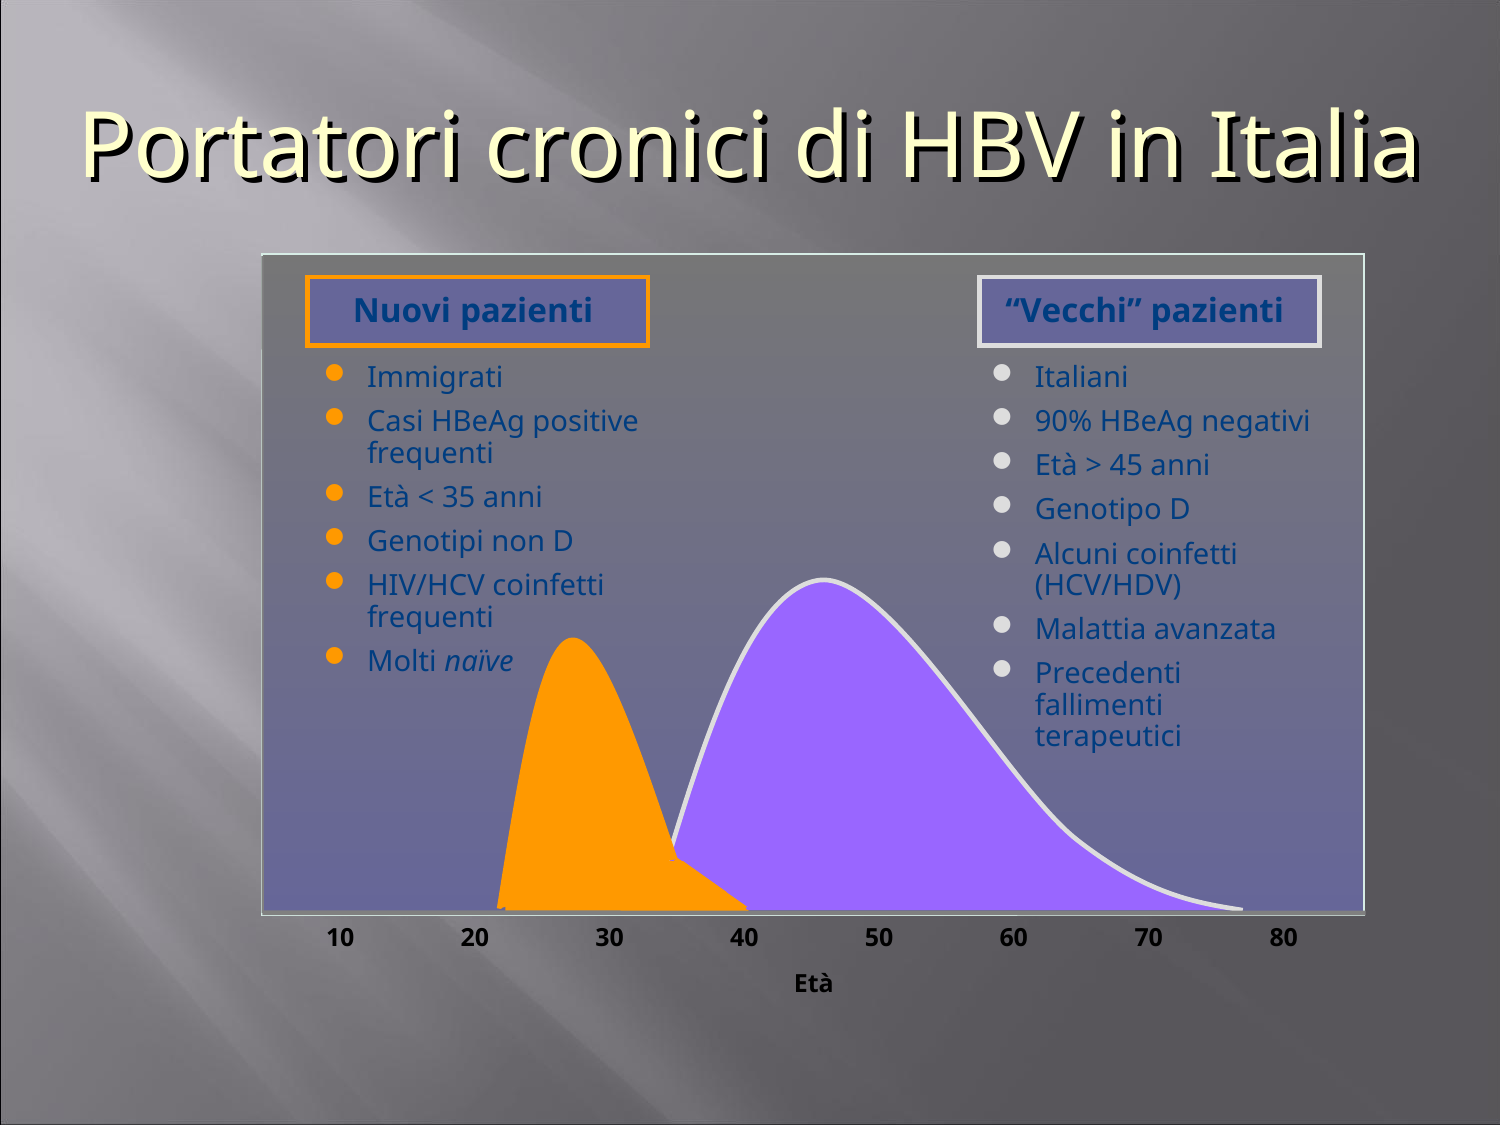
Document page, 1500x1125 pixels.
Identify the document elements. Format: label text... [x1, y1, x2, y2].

text_box Immigrati Casi HBeAg positive frequenti Età < 35 anni Genotipi non D HIV/HCV coinfetti frequenti Molti naïve [323, 362, 649, 678]
text_box [262, 253, 1364, 910]
text_box 70 [1134, 925, 1164, 953]
picture [0, 0, 1500, 1125]
text_box “Vecchi” pazienti [979, 276, 1320, 346]
text_box Portatori cronici di HBV in Italia [76, 86, 1426, 197]
text_box 60 [999, 925, 1029, 953]
text_box 50 [864, 925, 894, 953]
text_box Nuovi pazienti [307, 276, 648, 346]
text_box Età [799, 971, 829, 999]
text_box 80 [1269, 925, 1299, 953]
text_box 40 [729, 925, 760, 953]
text_box 30 [594, 925, 625, 953]
text_box 20 [460, 925, 490, 953]
text_box Italiani 90% HBeAg negativi Età > 45 anni Genotipo D Alcuni coinfetti (HCV/HDV) Malattia avanzata Precedenti fallimenti terapeutici [991, 362, 1317, 754]
text_box 10 [325, 925, 355, 953]
